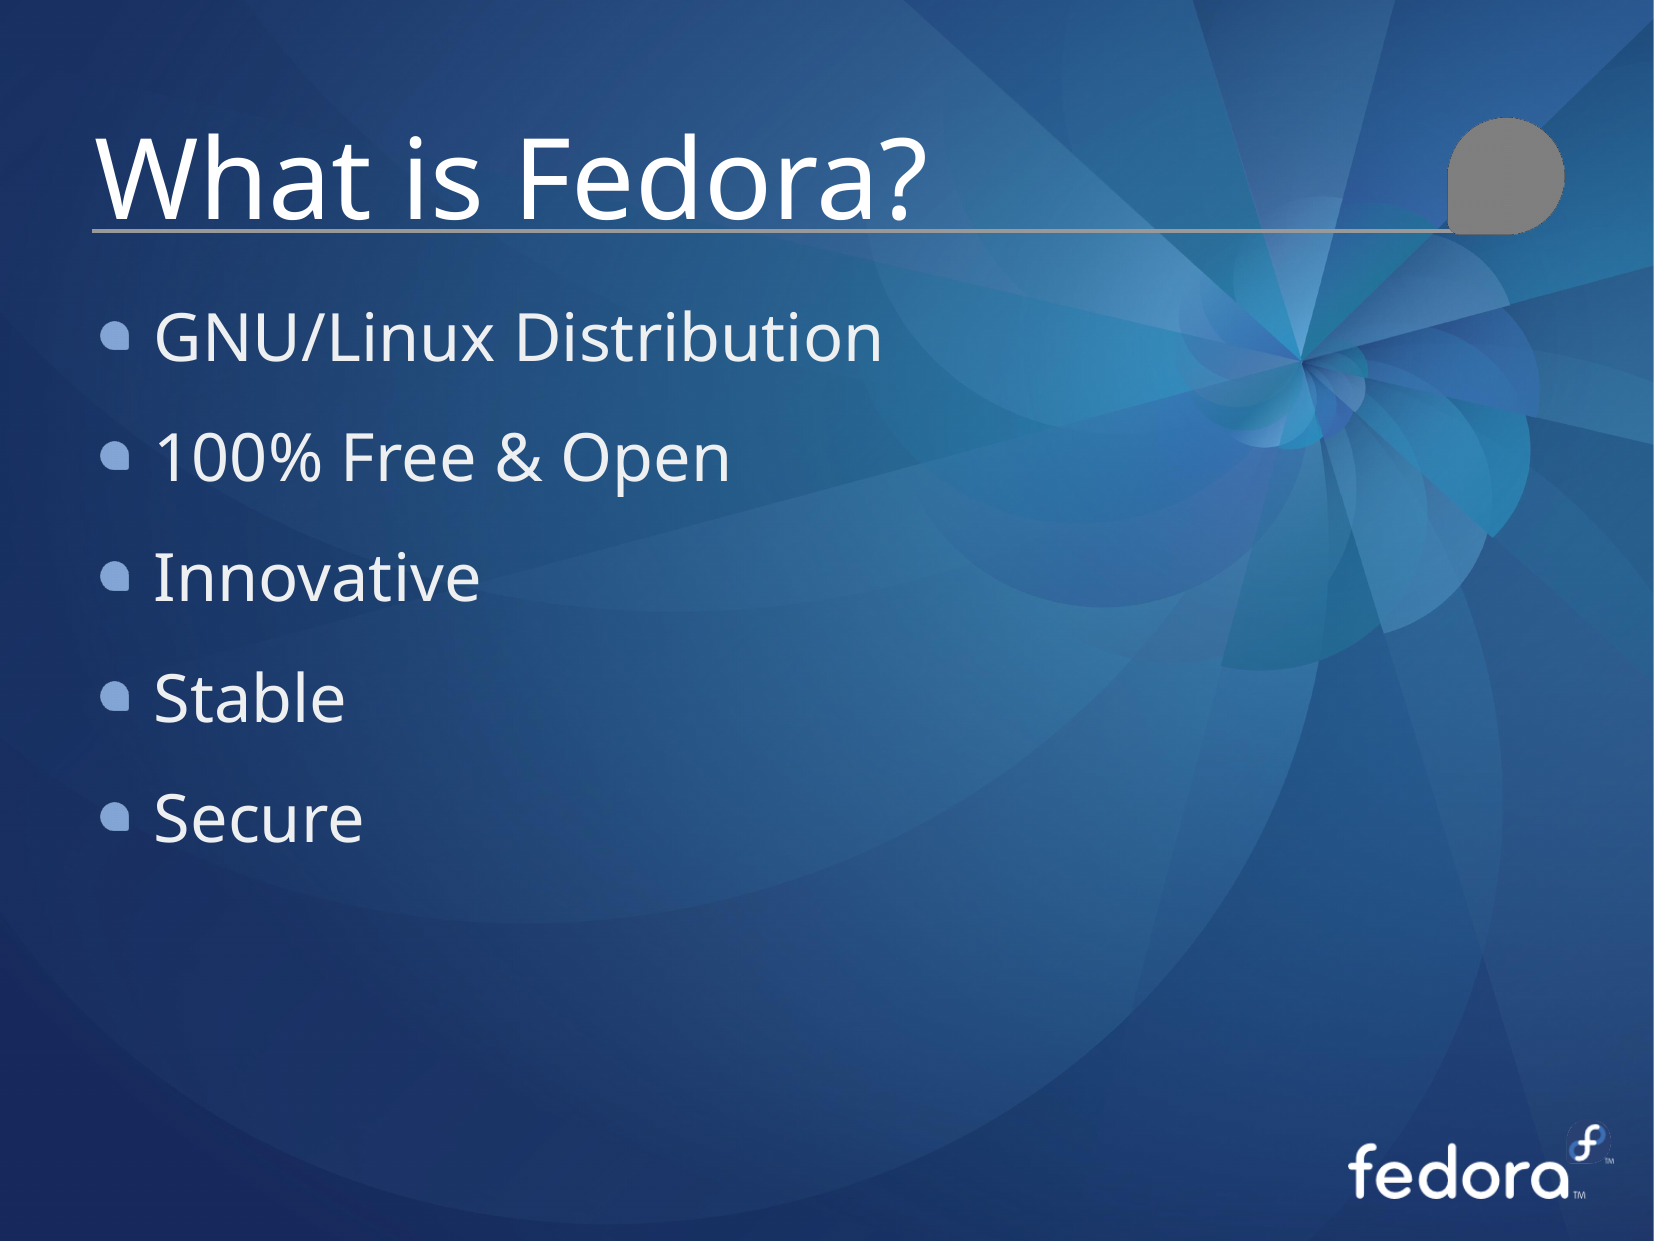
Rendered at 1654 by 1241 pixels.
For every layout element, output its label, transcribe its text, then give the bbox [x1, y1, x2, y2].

title What is Fedora? [94, 100, 1426, 251]
picture [0, 0, 1654, 1241]
list GNU/Linux Distribution 100% Free & Open Innovative Stable Secure [82, 290, 1571, 1094]
